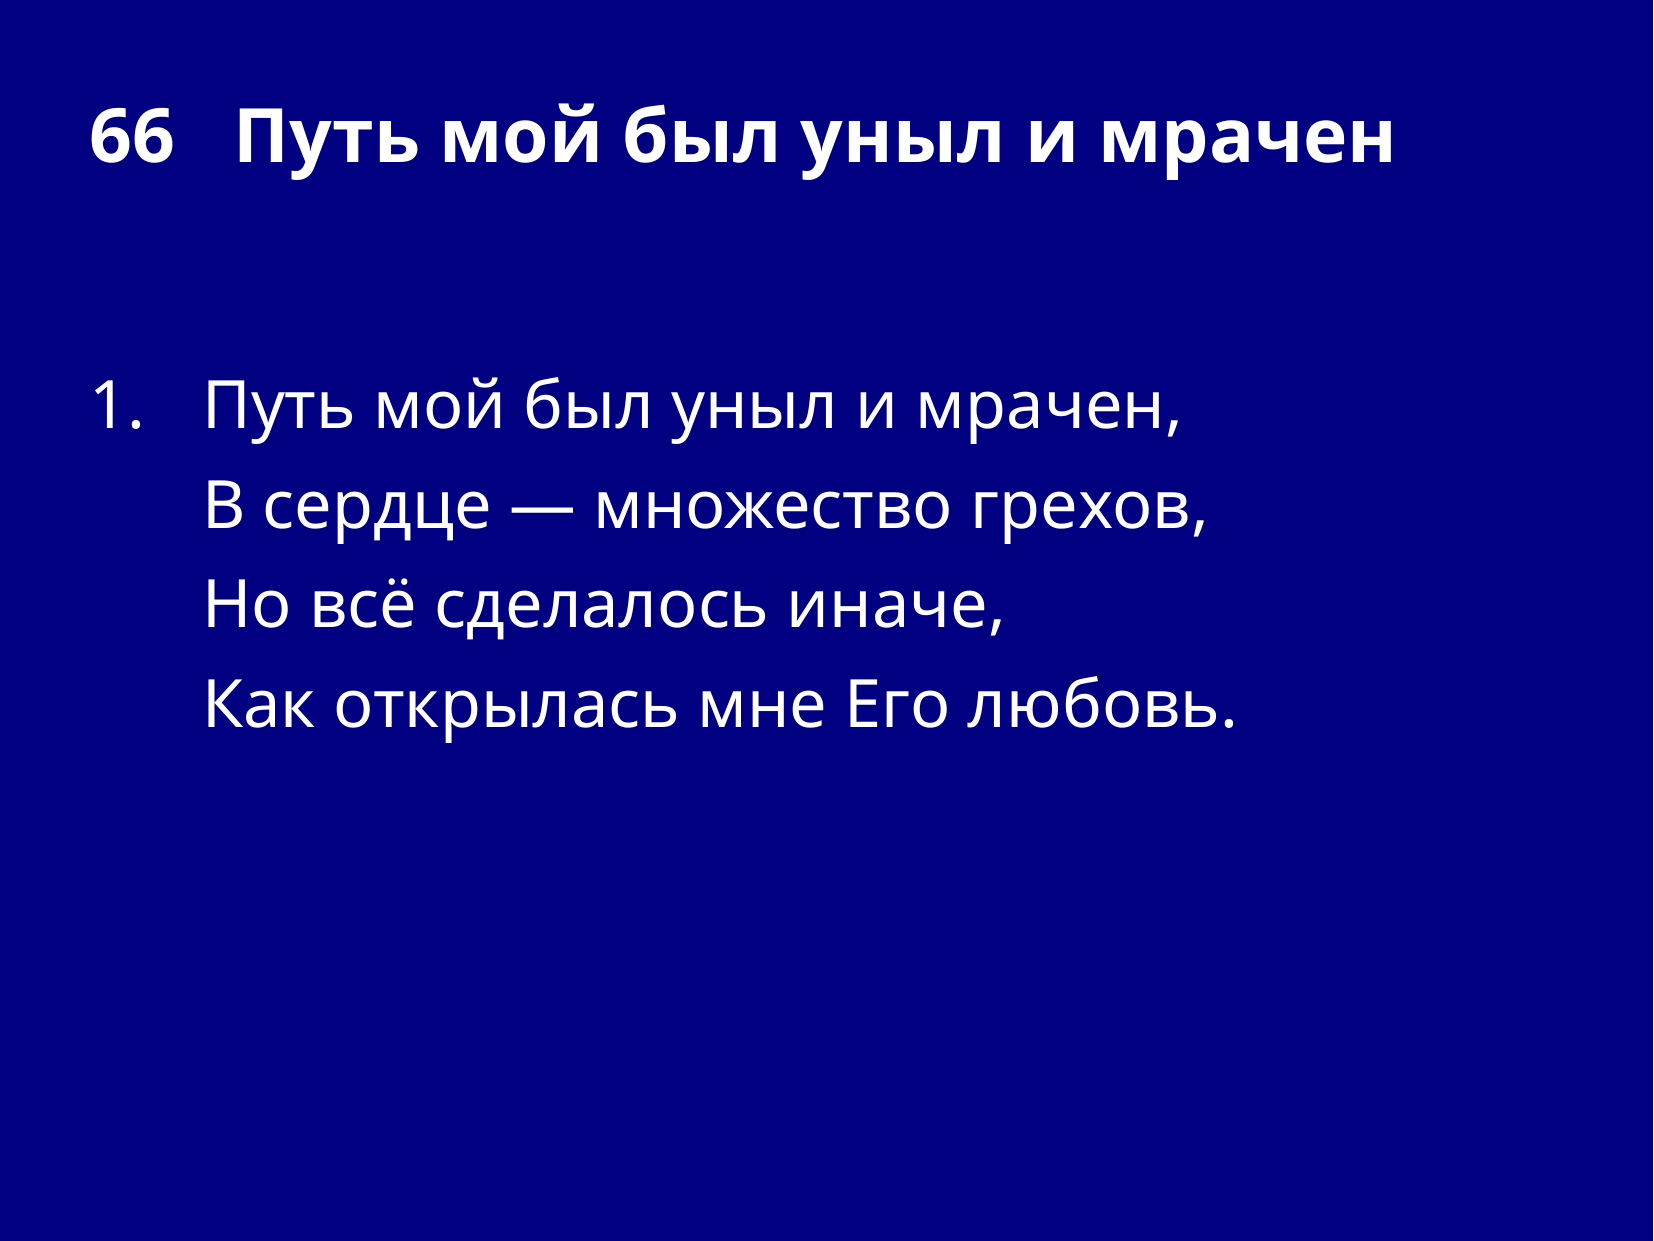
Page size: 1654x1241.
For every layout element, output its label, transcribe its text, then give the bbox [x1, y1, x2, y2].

text_box 1. Путь мой был уныл и мрачен, В сердце — множество грехов, Но всё сделалось иначе, Как открылась мне Его любовь. [75, 188, 1576, 1163]
text_box 66 Путь мой был уныл и мрачен [75, 75, 1653, 188]
